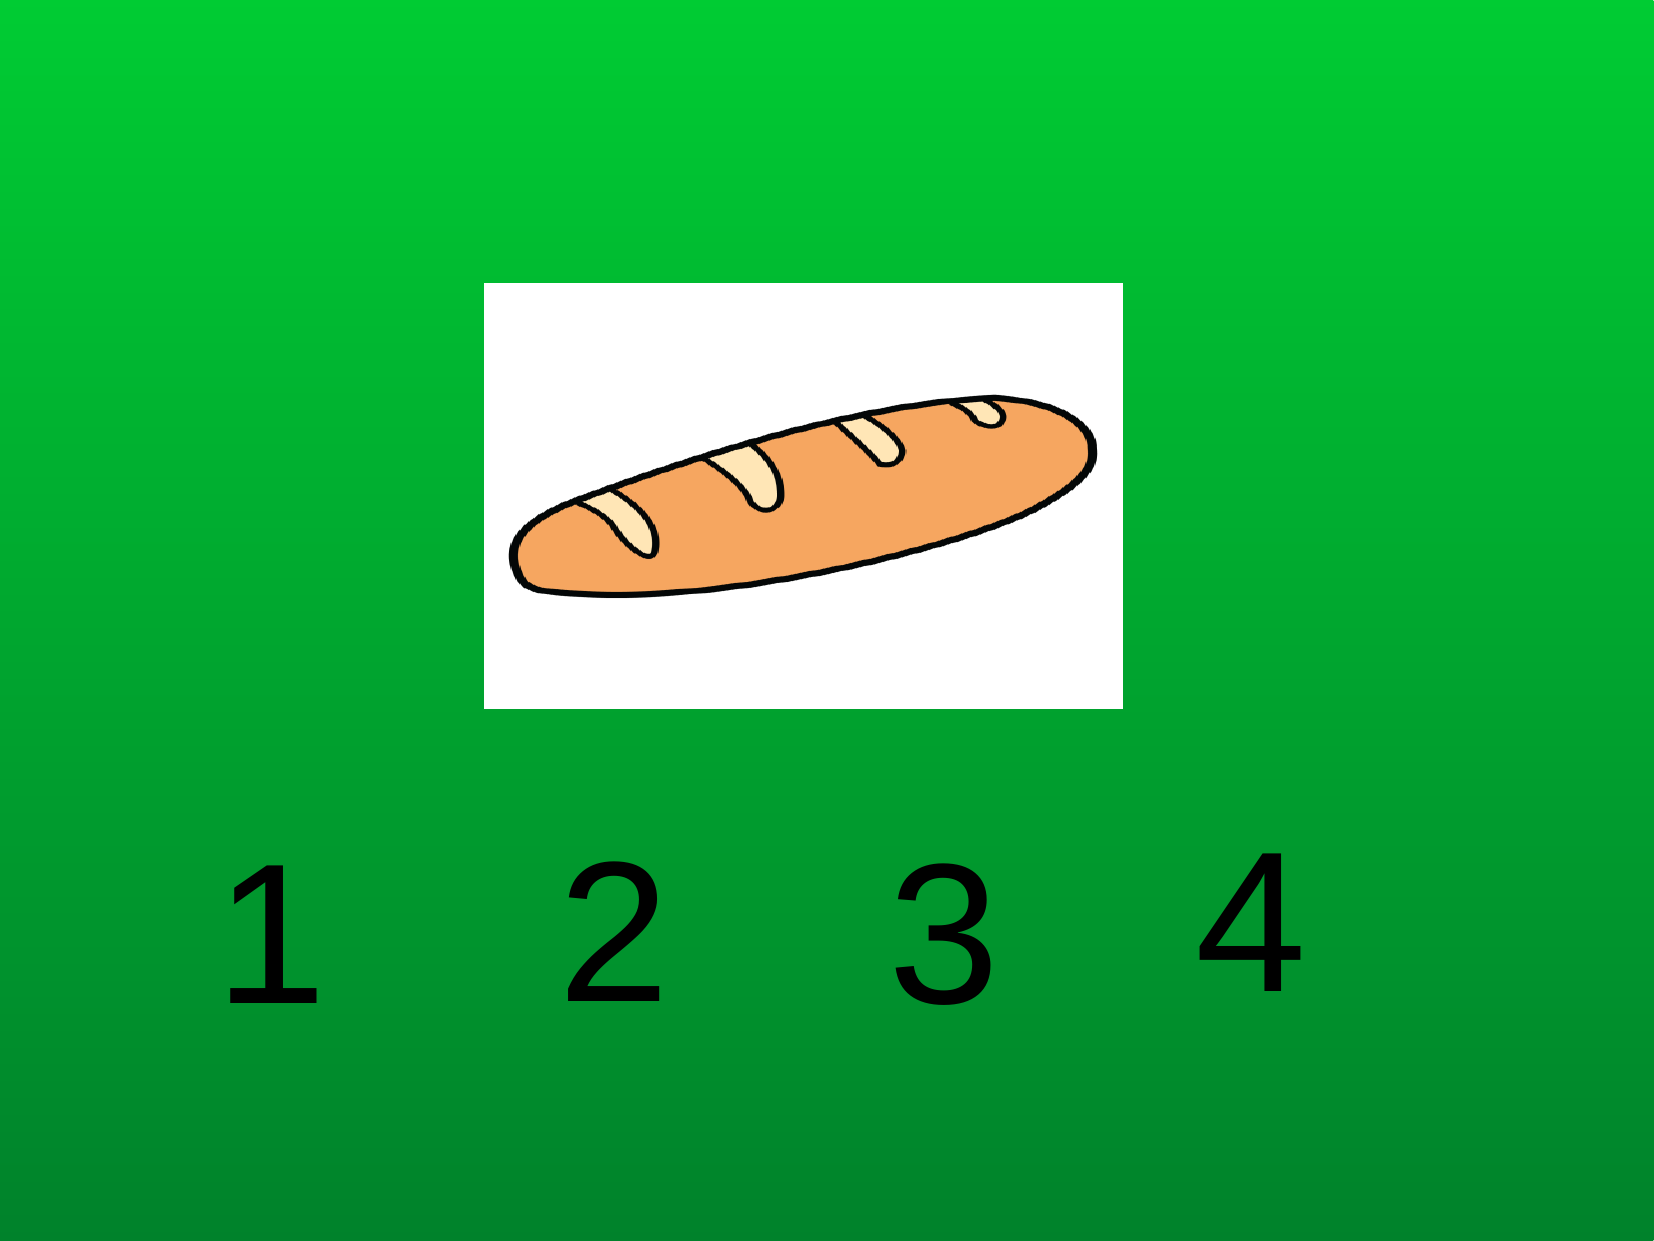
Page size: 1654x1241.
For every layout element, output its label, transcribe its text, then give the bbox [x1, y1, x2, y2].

picture [484, 283, 1123, 709]
text_box 1 [200, 814, 438, 1054]
text_box 4 [1181, 803, 1418, 1042]
text_box 3 [874, 814, 1111, 1054]
text_box 2 [543, 812, 780, 1052]
